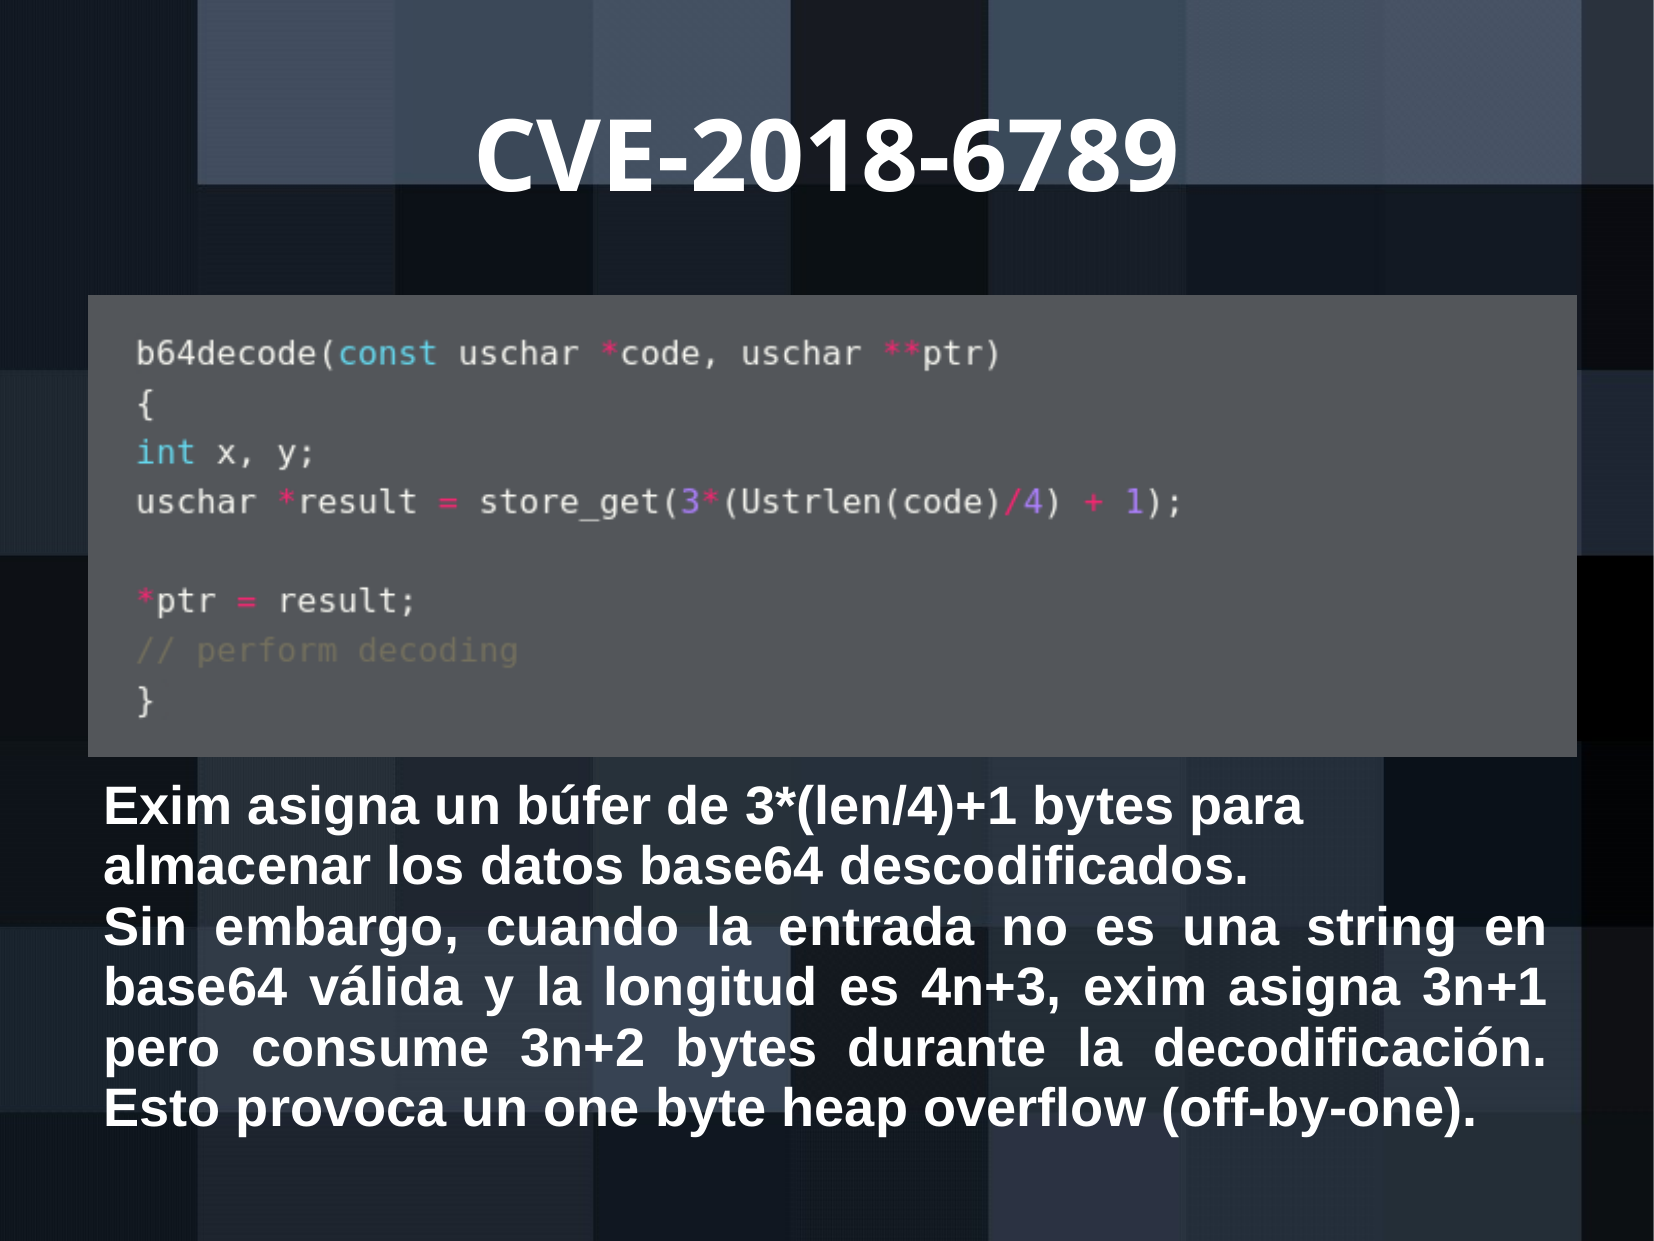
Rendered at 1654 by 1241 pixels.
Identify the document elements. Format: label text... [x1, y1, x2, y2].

text_box Exim asigna un búfer de 3*(len/4)+1 bytes para almacenar los datos base64 descodificados. Sin embargo, cuando la entrada no es una string en base64 válida y la longitud es 4n+3, exim asigna 3n+1 pero consume 3n+2 bytes durante la decodificación. Esto provoca un one byte heap overflow (off-by-one). [88, 767, 1565, 1146]
picture [0, 0, 1654, 1241]
title CVE-2018-6789 [82, 49, 1571, 257]
